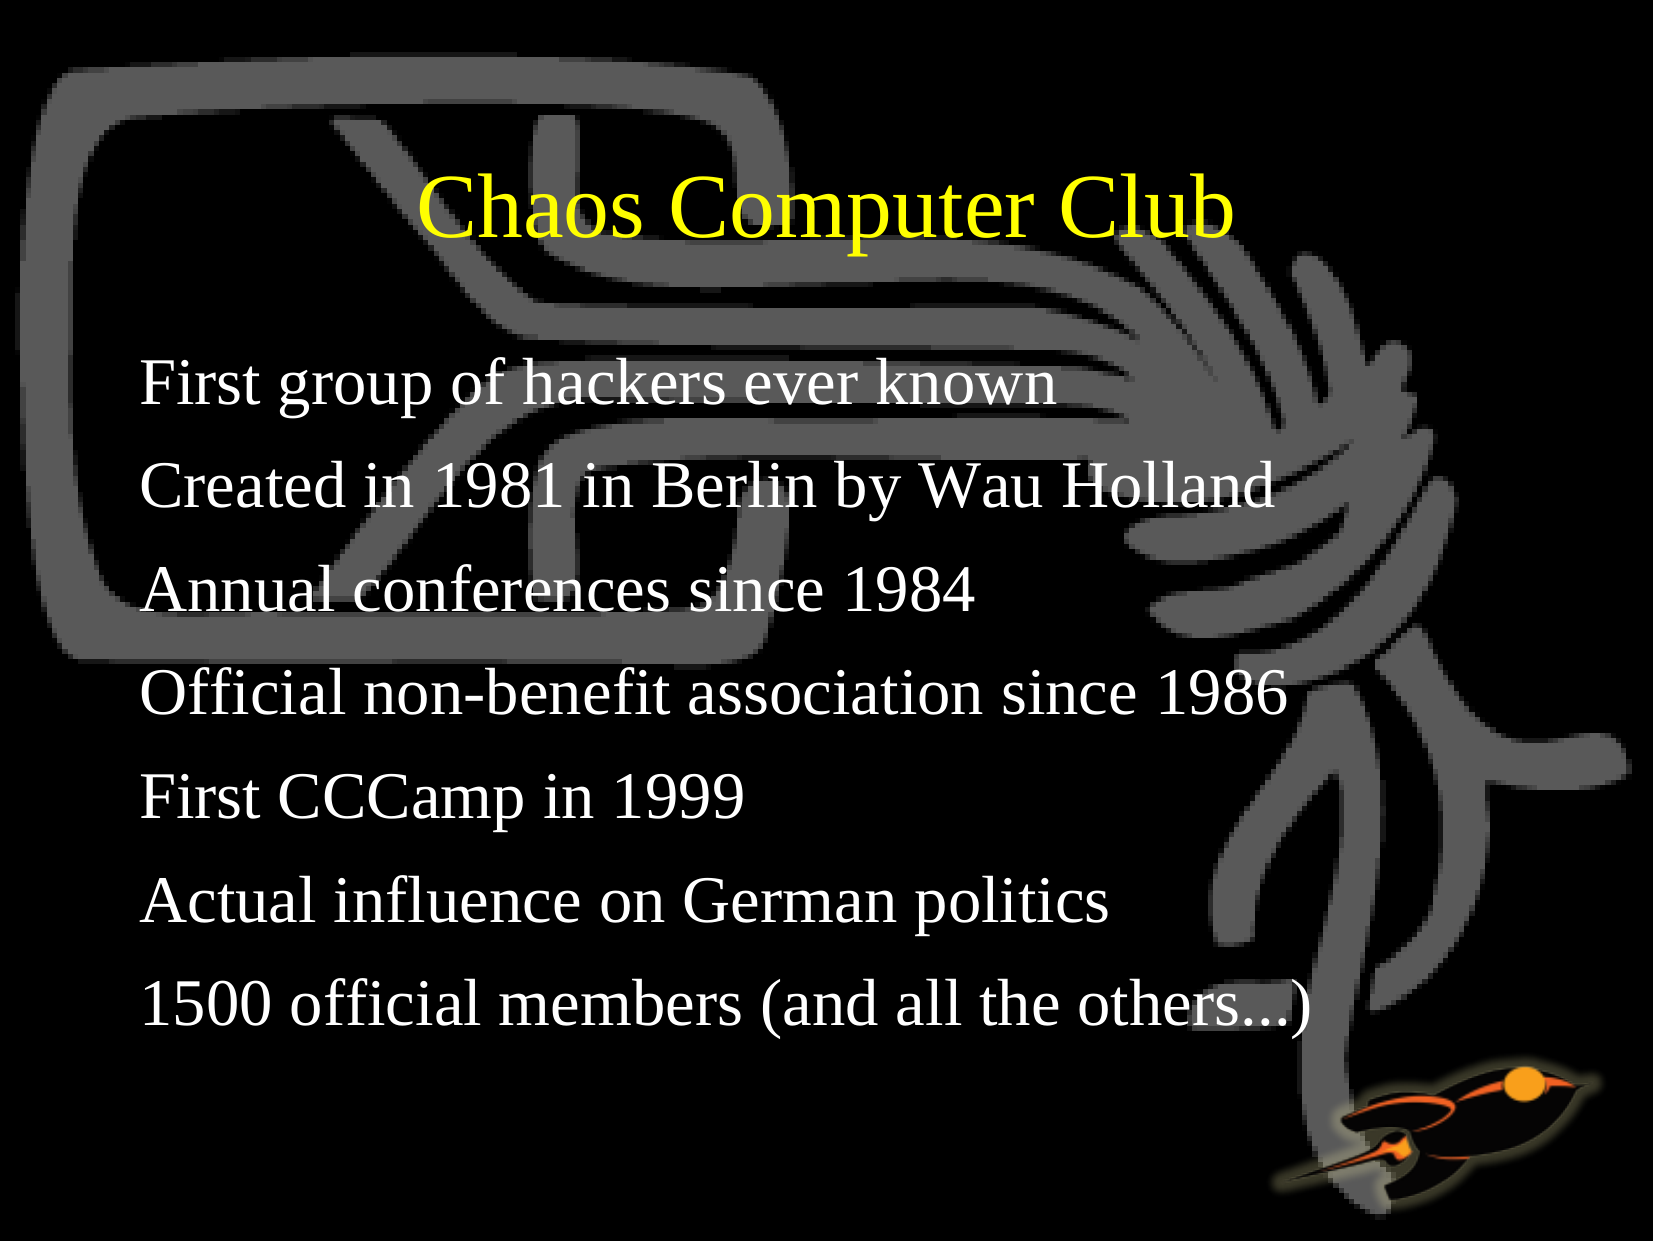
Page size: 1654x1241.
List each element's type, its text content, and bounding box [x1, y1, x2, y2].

picture [0, 26, 1653, 1241]
title Chaos Computer Club [121, 102, 1533, 311]
list First group of hackers ever known Created in 1981 in Berlin by Wau Holland Annual conferences since 1984 Official non-benefit association since 1986 First CCCamp in 1999 Actual influence on German politics 1500 official members (and all the others...) [121, 344, 1533, 1127]
